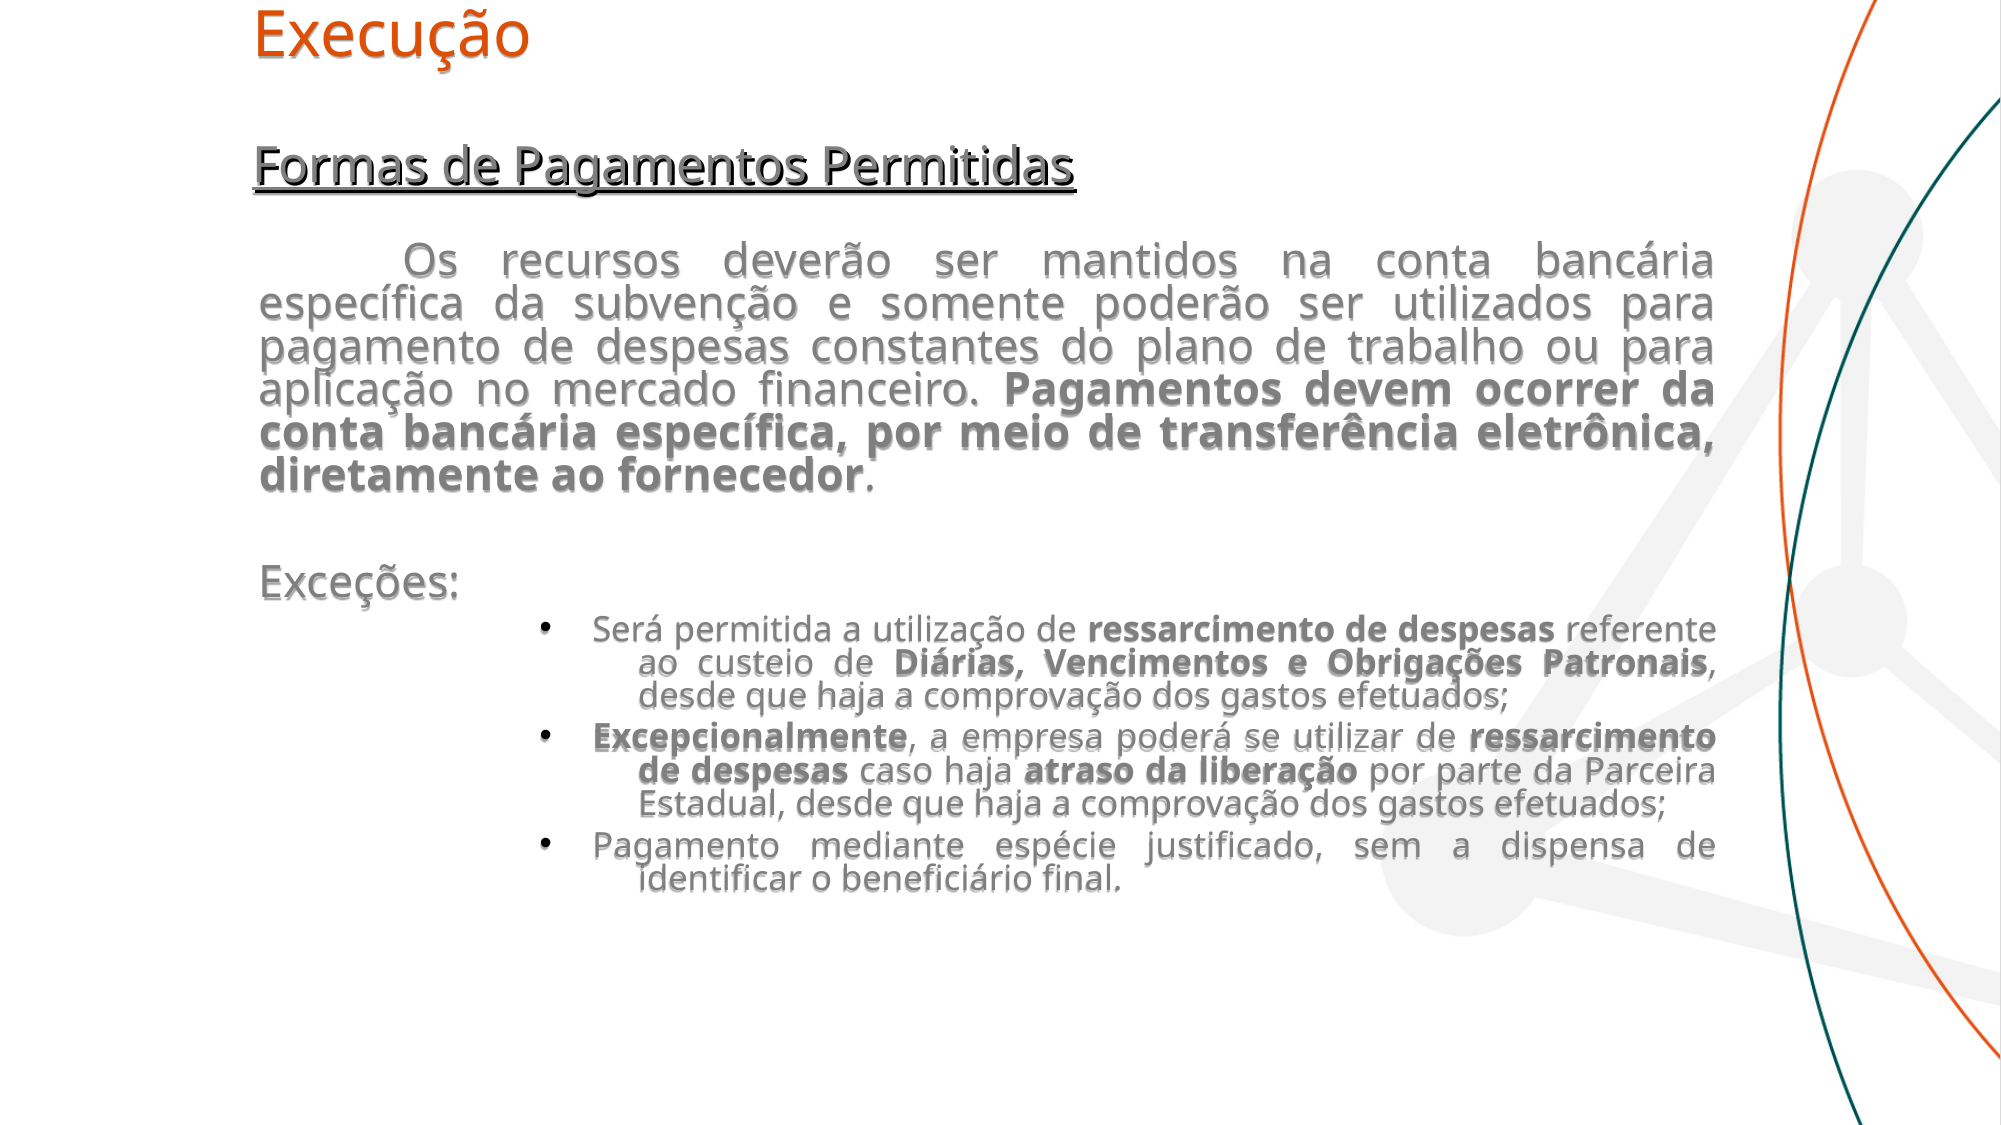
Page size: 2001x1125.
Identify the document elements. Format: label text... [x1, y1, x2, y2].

text_box Os recursos deverão ser mantidos na conta bancária específica da subvenção e somente poderão ser utilizados para pagamento de despesas constantes do plano de trabalho ou para aplicação no mercado financeiro. Pagamentos devem ocorrer da conta bancária específica, por meio de transferência eletrônica, diretamente ao fornecedor. Exceções: Será permitida a utilização de ressarcimento de despesas referente ao custeio de Diárias, Vencimentos e Obrigações Patronais, desde que haja a comprovação dos gastos efetuados; Excepcionalmente, a empresa poderá se utilizar de ressarcimento de despesas caso haja atraso da liberação por parte da Parceira Estadual, desde que haja a comprovação dos gastos efetuados; Pagamento mediante espécie justificado, sem a dispensa de identificar o beneficiário final. [244, 234, 1733, 965]
text_box Formas de Pagamentos Permitidas [237, 125, 1154, 202]
text_box Execução [237, 0, 1250, 155]
